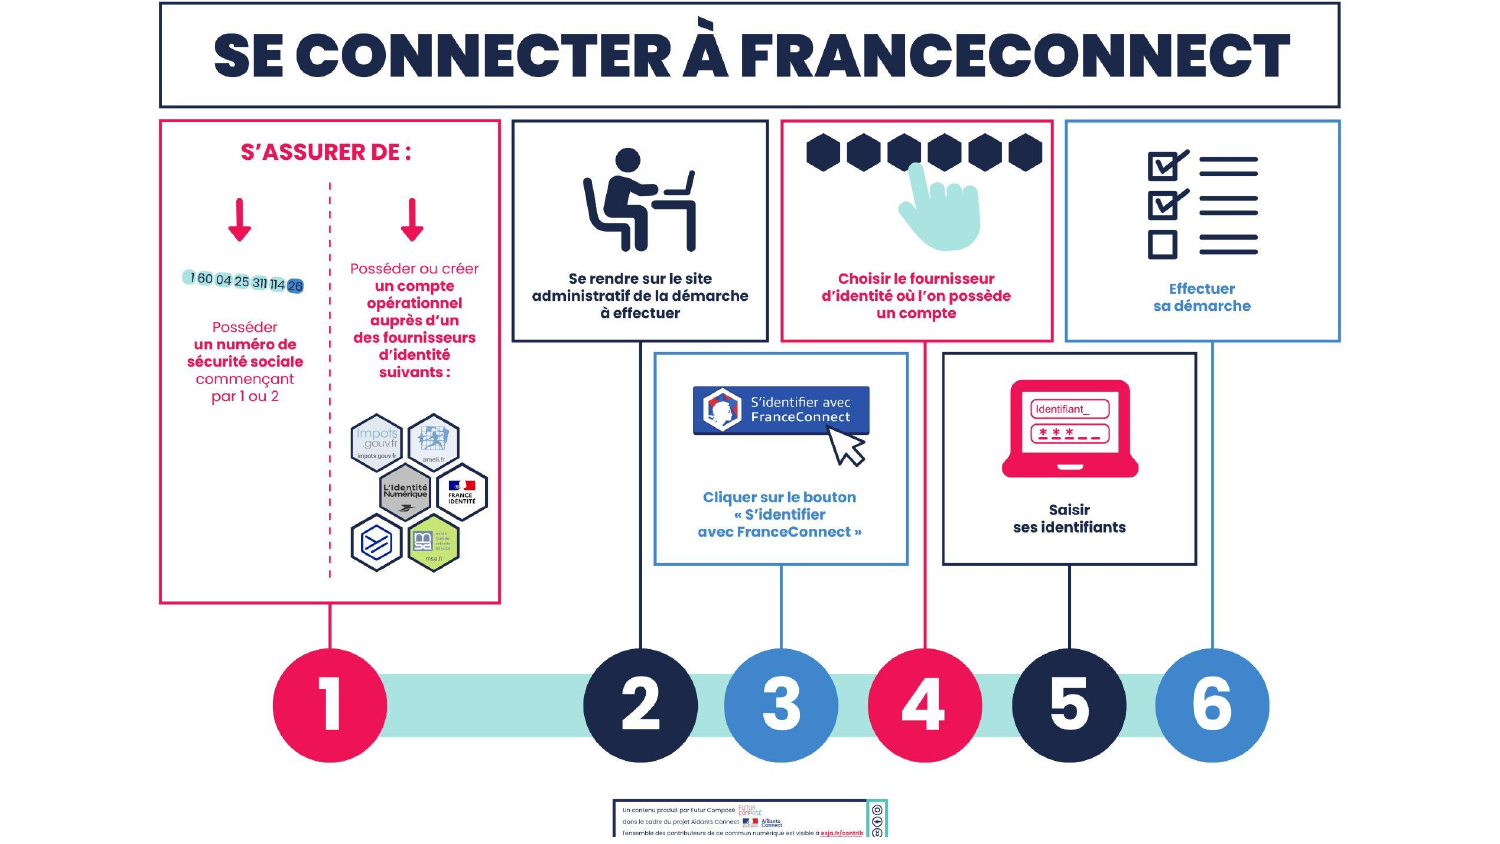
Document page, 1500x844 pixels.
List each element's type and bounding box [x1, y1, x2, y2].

picture [145, 0, 1355, 837]
